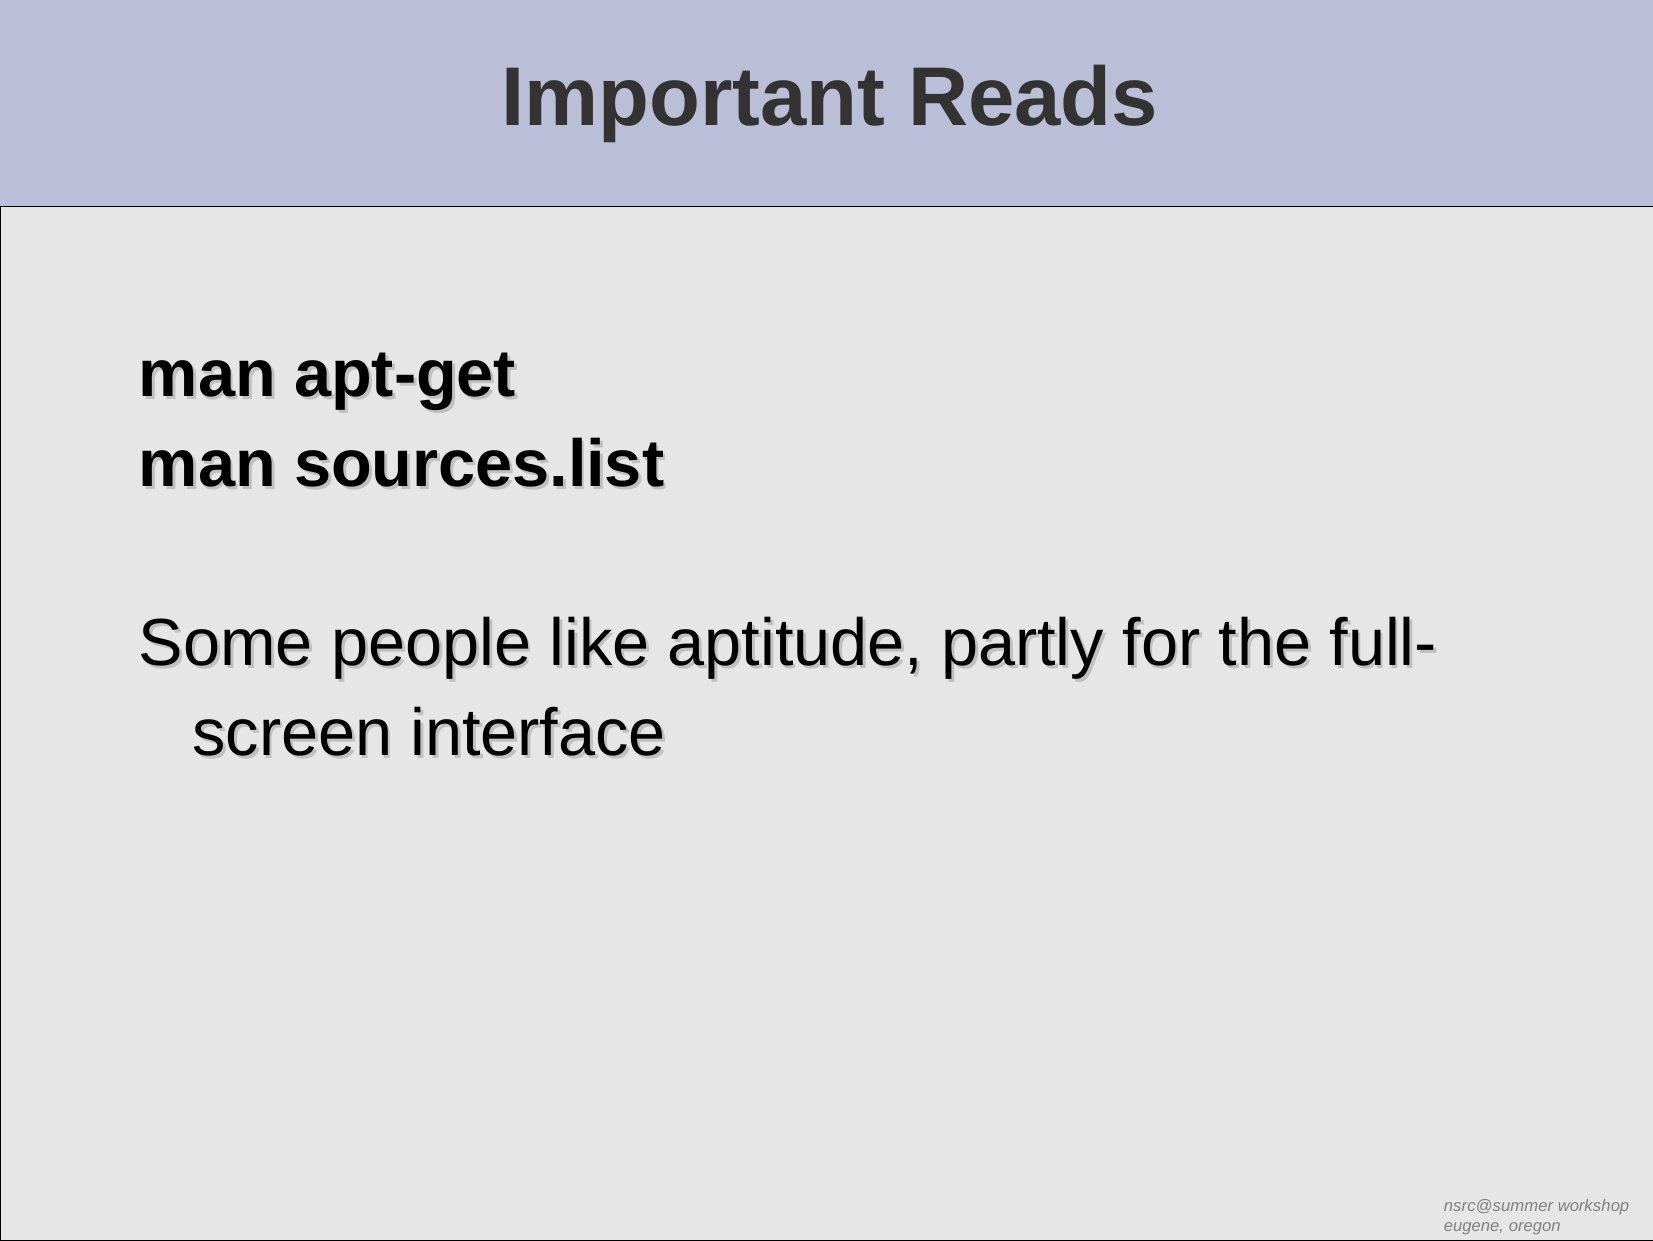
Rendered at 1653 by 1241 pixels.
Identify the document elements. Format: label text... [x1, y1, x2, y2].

list man apt-get man sources.list Some people like aptitude, partly for the full-screen interface [121, 321, 1542, 1104]
title Important Reads [124, 0, 1536, 213]
